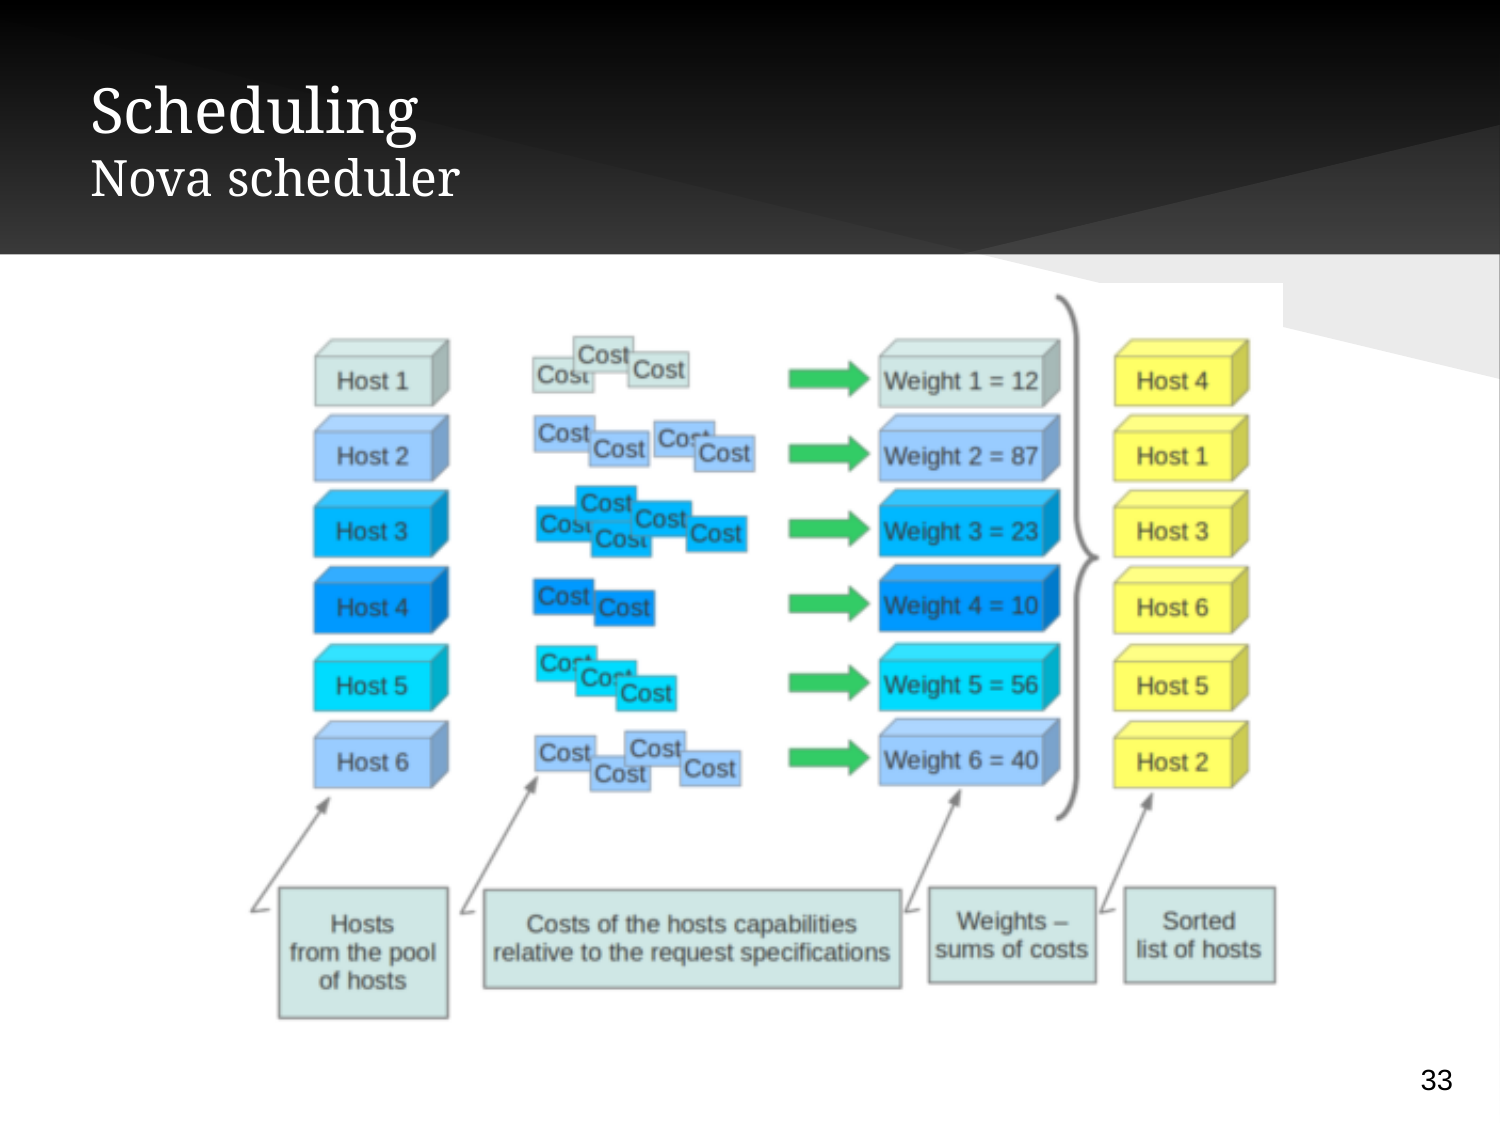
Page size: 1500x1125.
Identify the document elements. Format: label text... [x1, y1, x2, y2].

title Scheduling Nova scheduler [75, 45, 1425, 233]
picture [217, 283, 1283, 1084]
text_box 33 [1405, 1046, 1471, 1097]
